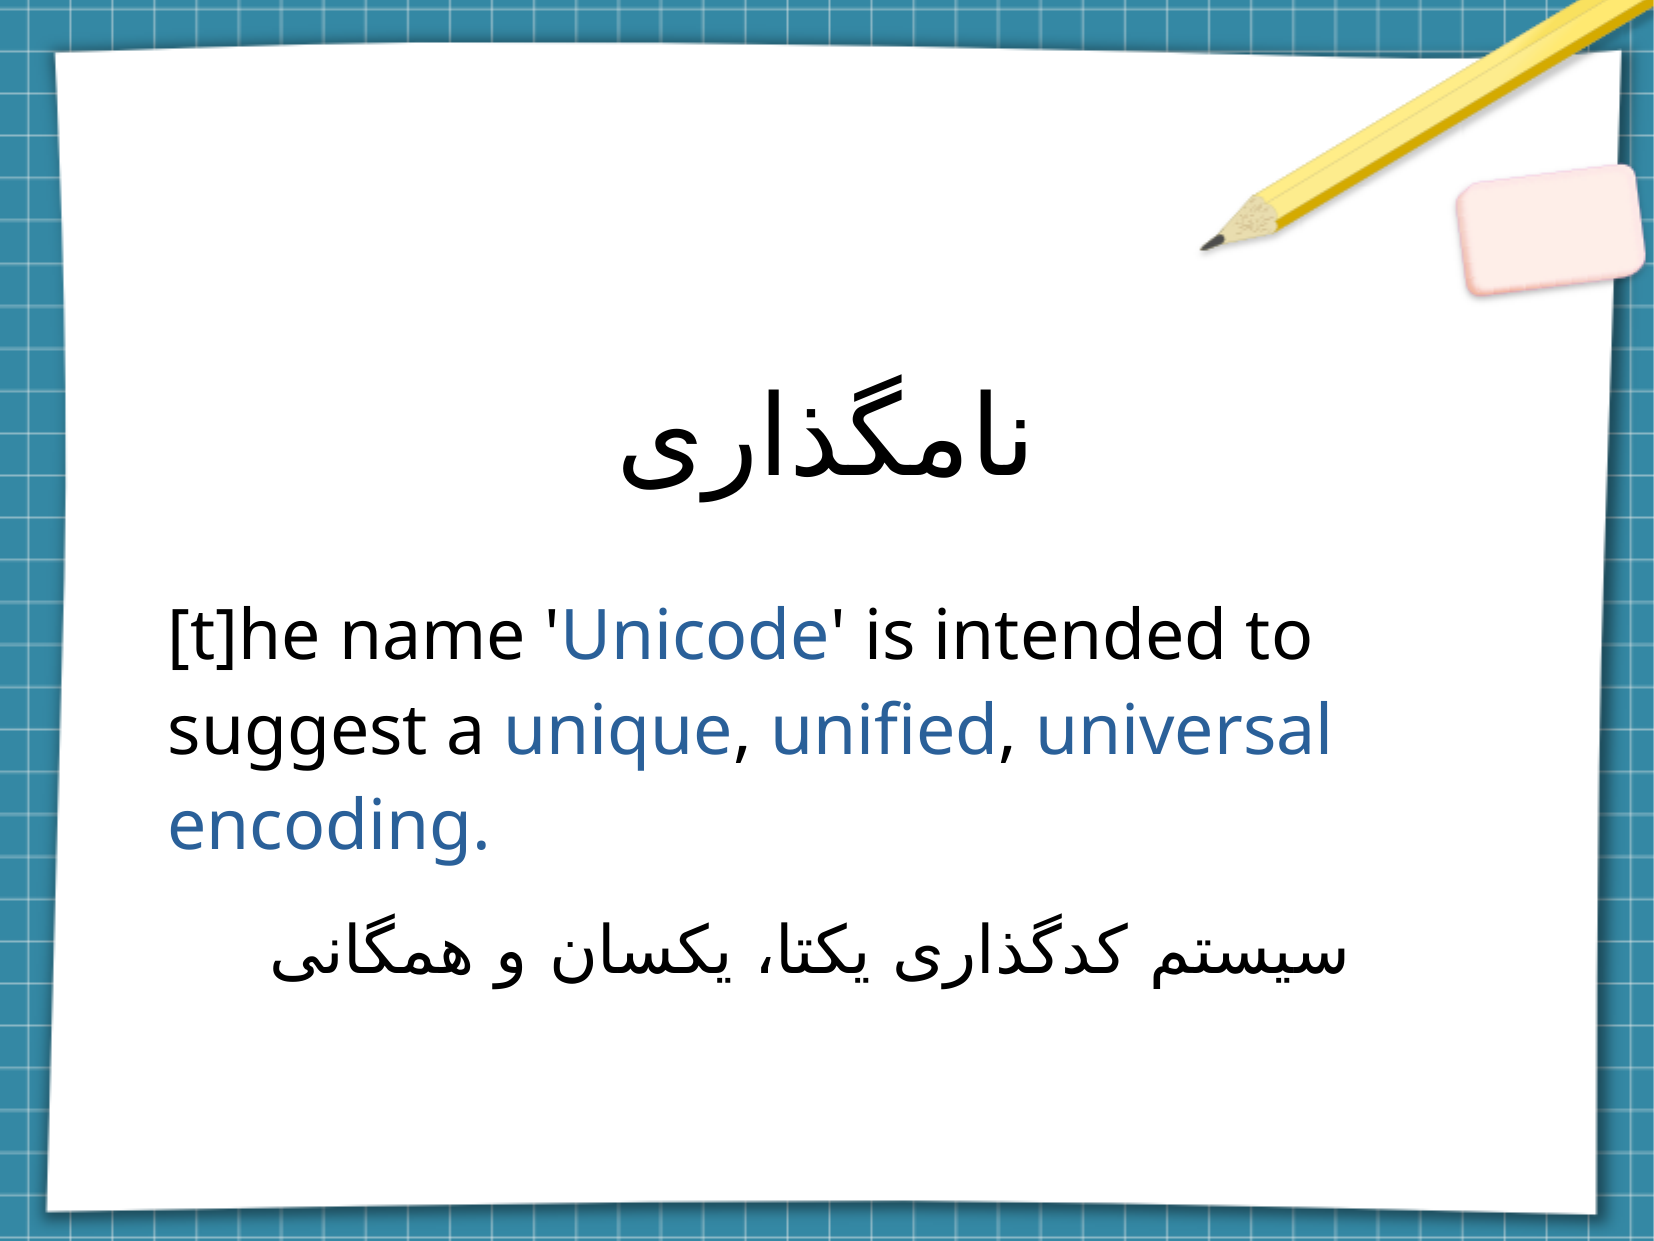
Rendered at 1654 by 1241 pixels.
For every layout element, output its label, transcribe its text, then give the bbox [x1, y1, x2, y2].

list [t]he name 'Unicode' is intended to suggest a unique, unified, universal encoding. [101, 585, 1531, 871]
picture [0, 0, 1654, 1241]
title نامگذاری [82, 332, 1571, 541]
list سیستم کدگذاری یکتا، یکسان و همگانی [101, 900, 1591, 1126]
